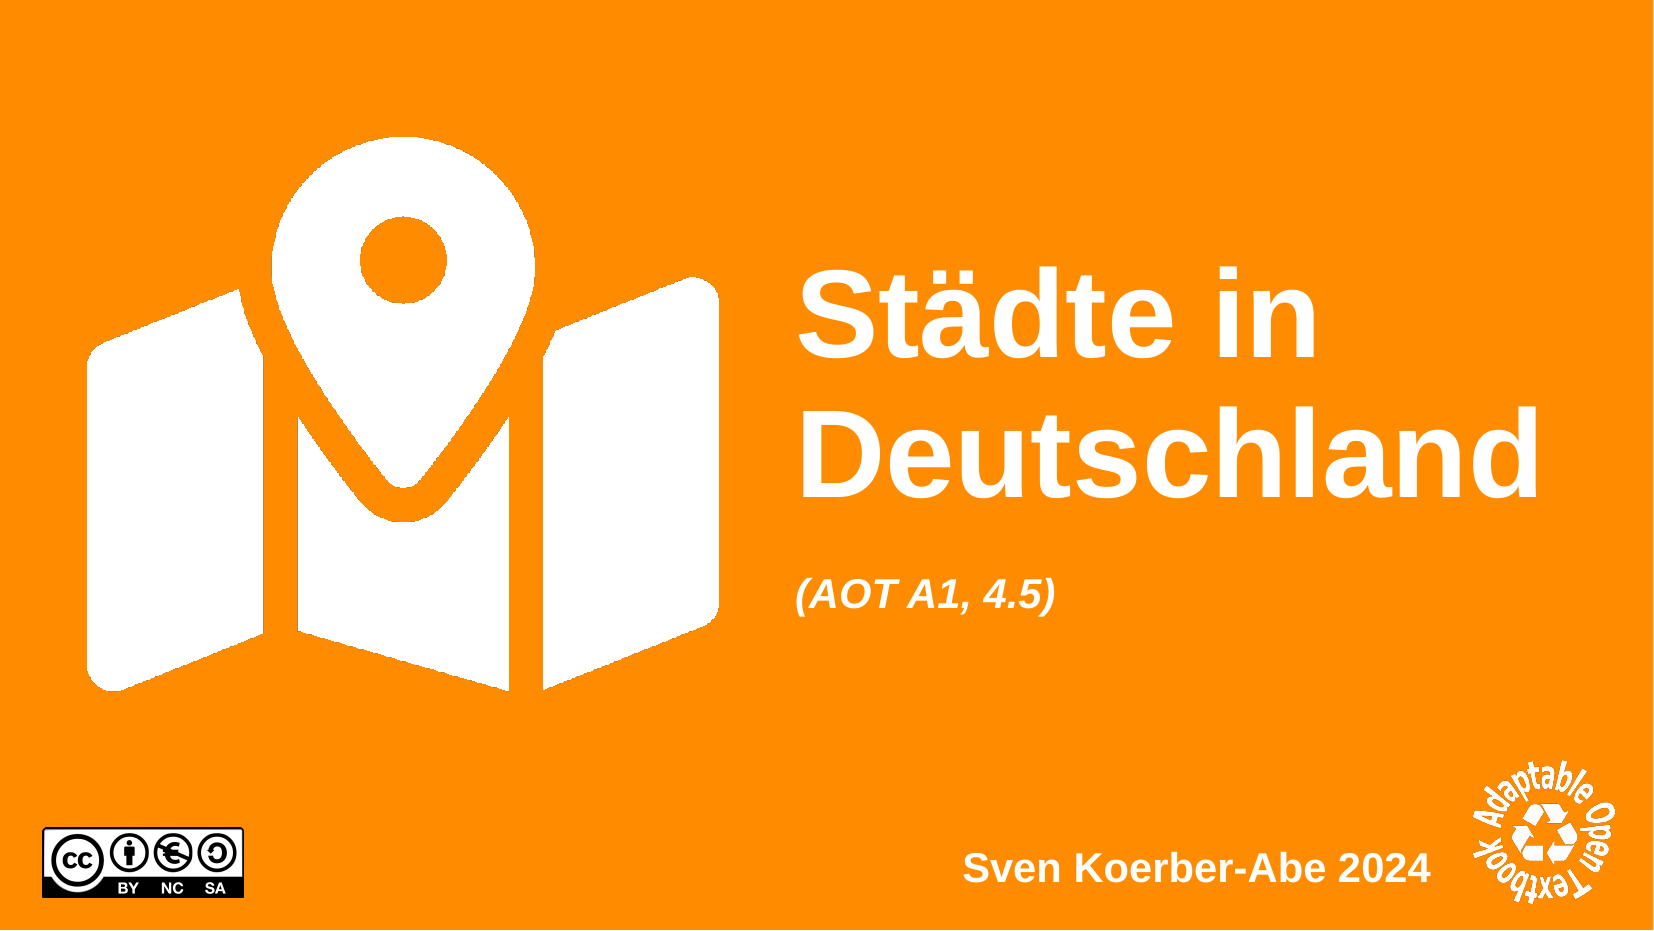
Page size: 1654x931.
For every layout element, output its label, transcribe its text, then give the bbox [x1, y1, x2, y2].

picture [1470, 758, 1619, 907]
text_box Sven Koerber-Abe 2024 [947, 837, 1531, 914]
picture [87, 137, 719, 699]
text_box Städte in Deutschland (AOT A1, 4.5) [780, 236, 1629, 625]
picture [42, 827, 244, 898]
